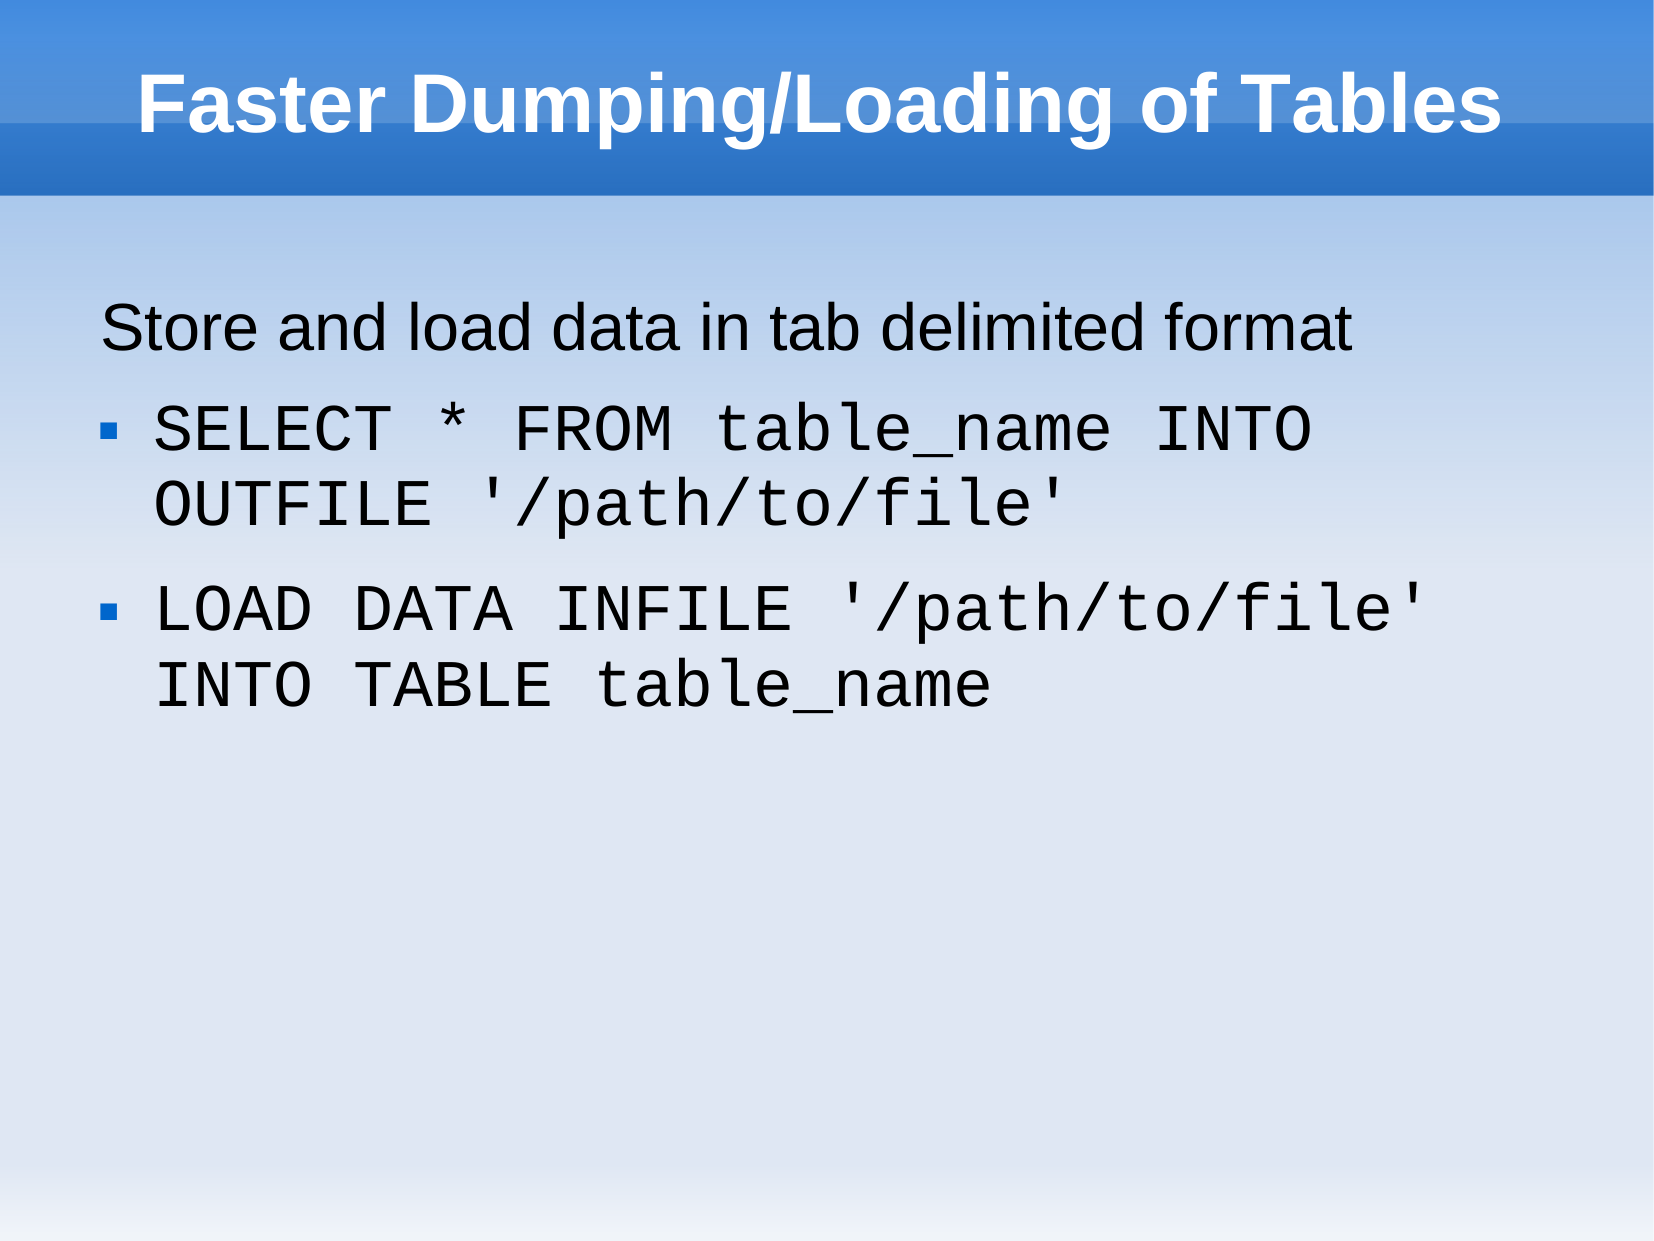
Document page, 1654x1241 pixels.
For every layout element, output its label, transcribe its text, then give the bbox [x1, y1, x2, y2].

title Faster Dumping/Loading of Tables [76, 7, 1565, 200]
list Store and load data in tab delimited format SELECT * FROM table_name INTO OUTFILE '/path/to/file' LOAD DATA INFILE '/path/to/file' INTO TABLE table_name [82, 290, 1571, 1109]
picture [0, 0, 1654, 1241]
